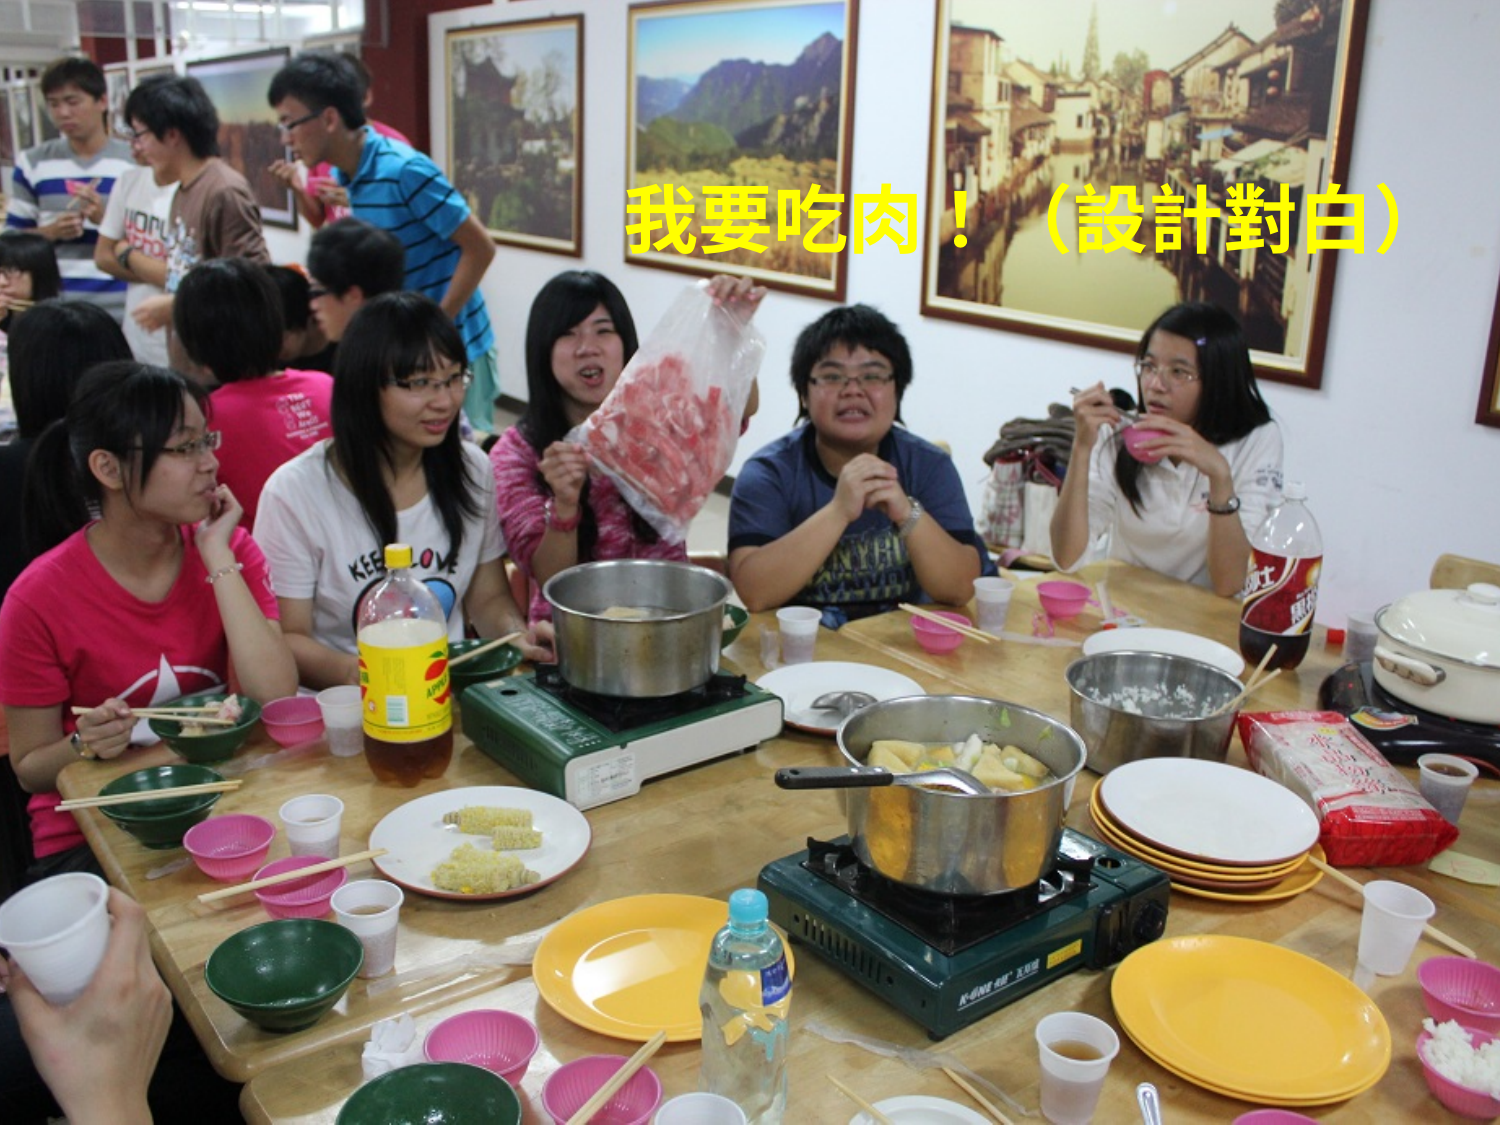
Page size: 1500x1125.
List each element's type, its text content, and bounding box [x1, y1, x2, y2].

text_box 我要吃肉！（設計對白） [608, 164, 1500, 271]
picture [0, 0, 1500, 1125]
